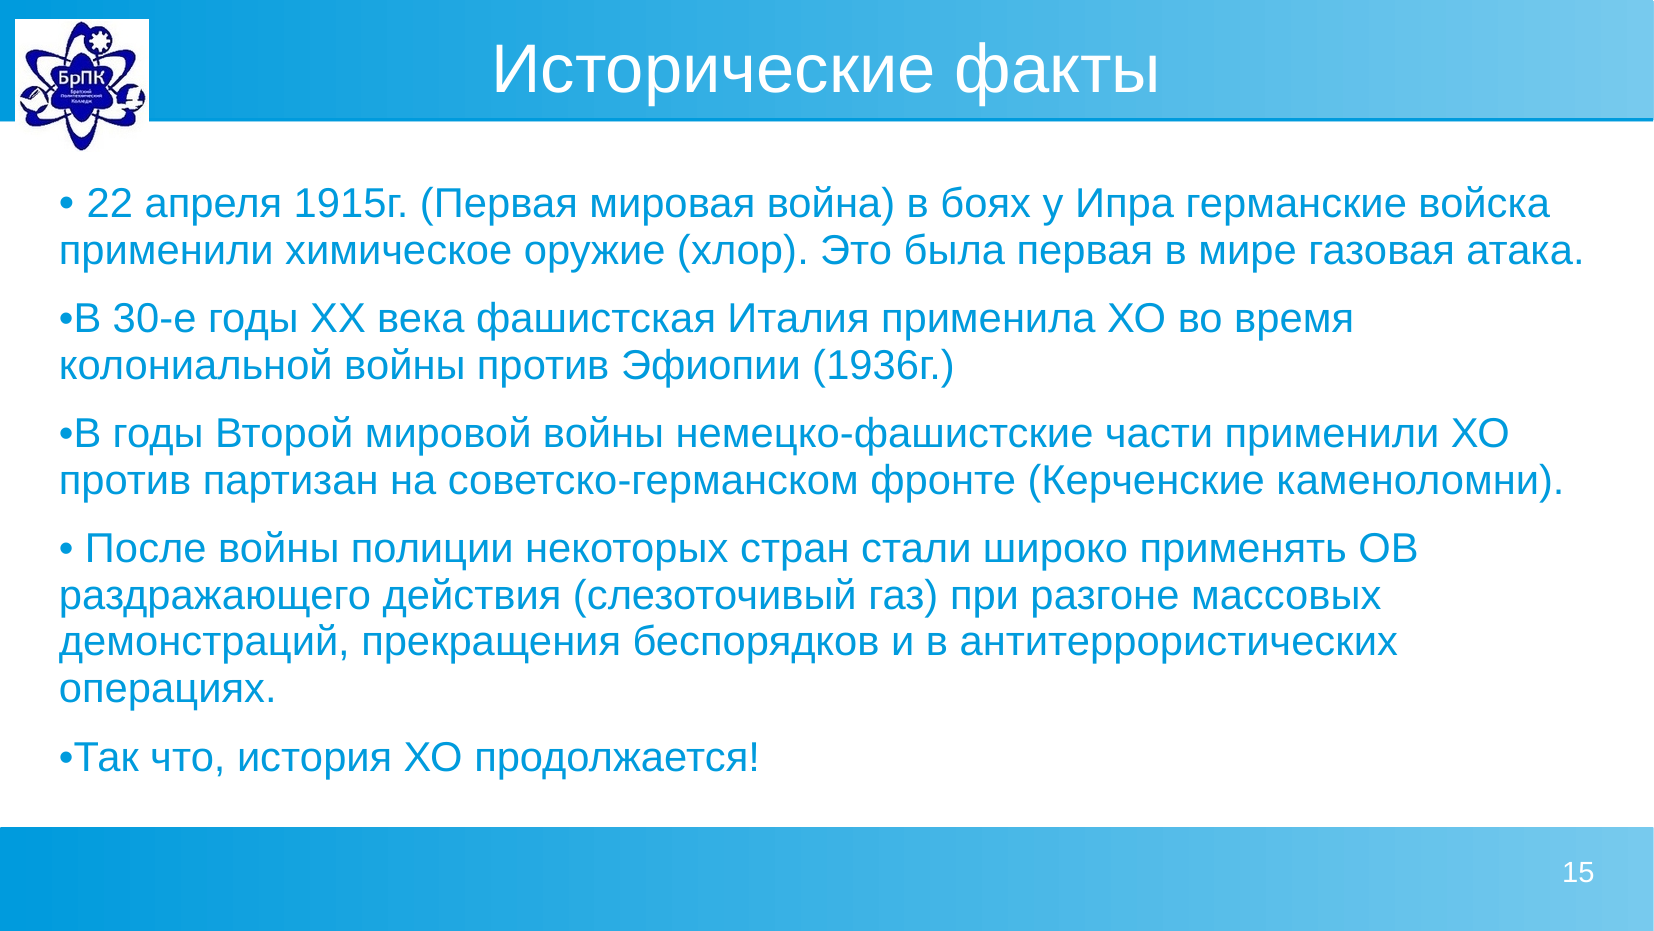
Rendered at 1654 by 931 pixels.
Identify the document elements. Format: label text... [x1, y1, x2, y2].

picture [15, 20, 149, 152]
list • 22 апреля 1915г. (Первая мировая война) в боях у Ипра германские войска применили химическое оружие (хлор). Это была первая в мире газовая атака. •В 30-е годы XX века фашистская Италия применила ХО во время колониальной войны против Эфиопии (1936г.) •В годы Второй мировой войны немецко-фашистские части применили ХО против партизан на советско-германском фронте (Керченские каменоломни). • После войны полиции некоторых стран стали широко применять ОВ раздражающего действия (слезоточивый газ) при разгоне массовых демонстраций, прекращения беспорядков и в антитеррористических операциях. •Так что, история ХО продолжается! [59, 177, 1595, 803]
title Исторические факты [149, 29, 1595, 108]
